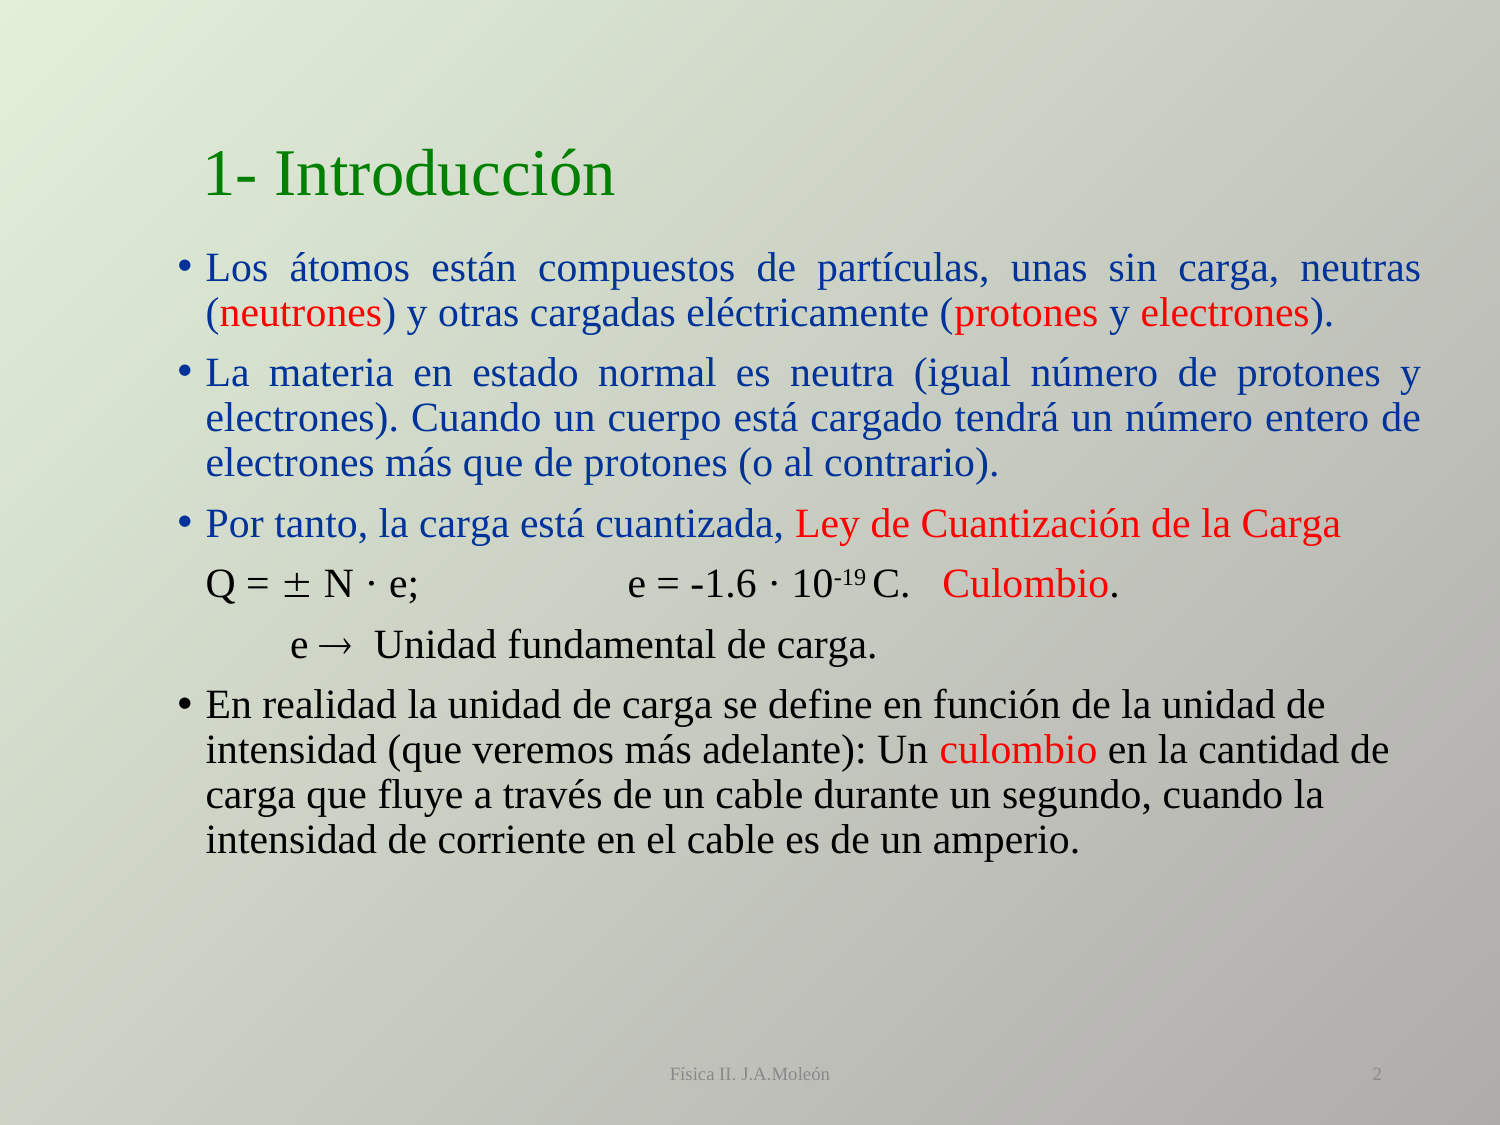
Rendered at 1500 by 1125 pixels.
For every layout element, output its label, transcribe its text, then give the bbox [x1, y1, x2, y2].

text_box <número> [1059, 1042, 1397, 1103]
title 1- Introducción [187, 109, 1164, 237]
text_box Física II. J.A.Moleón [496, 1042, 1004, 1103]
list Los átomos están compuestos de partículas, unas sin carga, neutras (neutrones) y otras cargadas eléctricamente (protones y electrones). La materia en estado normal es neutra (igual número de protones y electrones). Cuando un cuerpo está cargado tendrá un número entero de electrones más que de protones (o al contrario). Por tanto, la carga está cuantizada, Ley de Cuantización de la Carga Q =  N · e; e = -1.6 · 10-19 C. Culombio. e  Unidad fundamental de carga. En realidad la unidad de carga se define en función de la unidad de intensidad (que veremos más adelante): Un culombio en la cantidad de carga que fluye a través de un cable durante un segundo, cuando la intensidad de corriente en el cable es de un amperio. [162, 237, 1438, 913]
